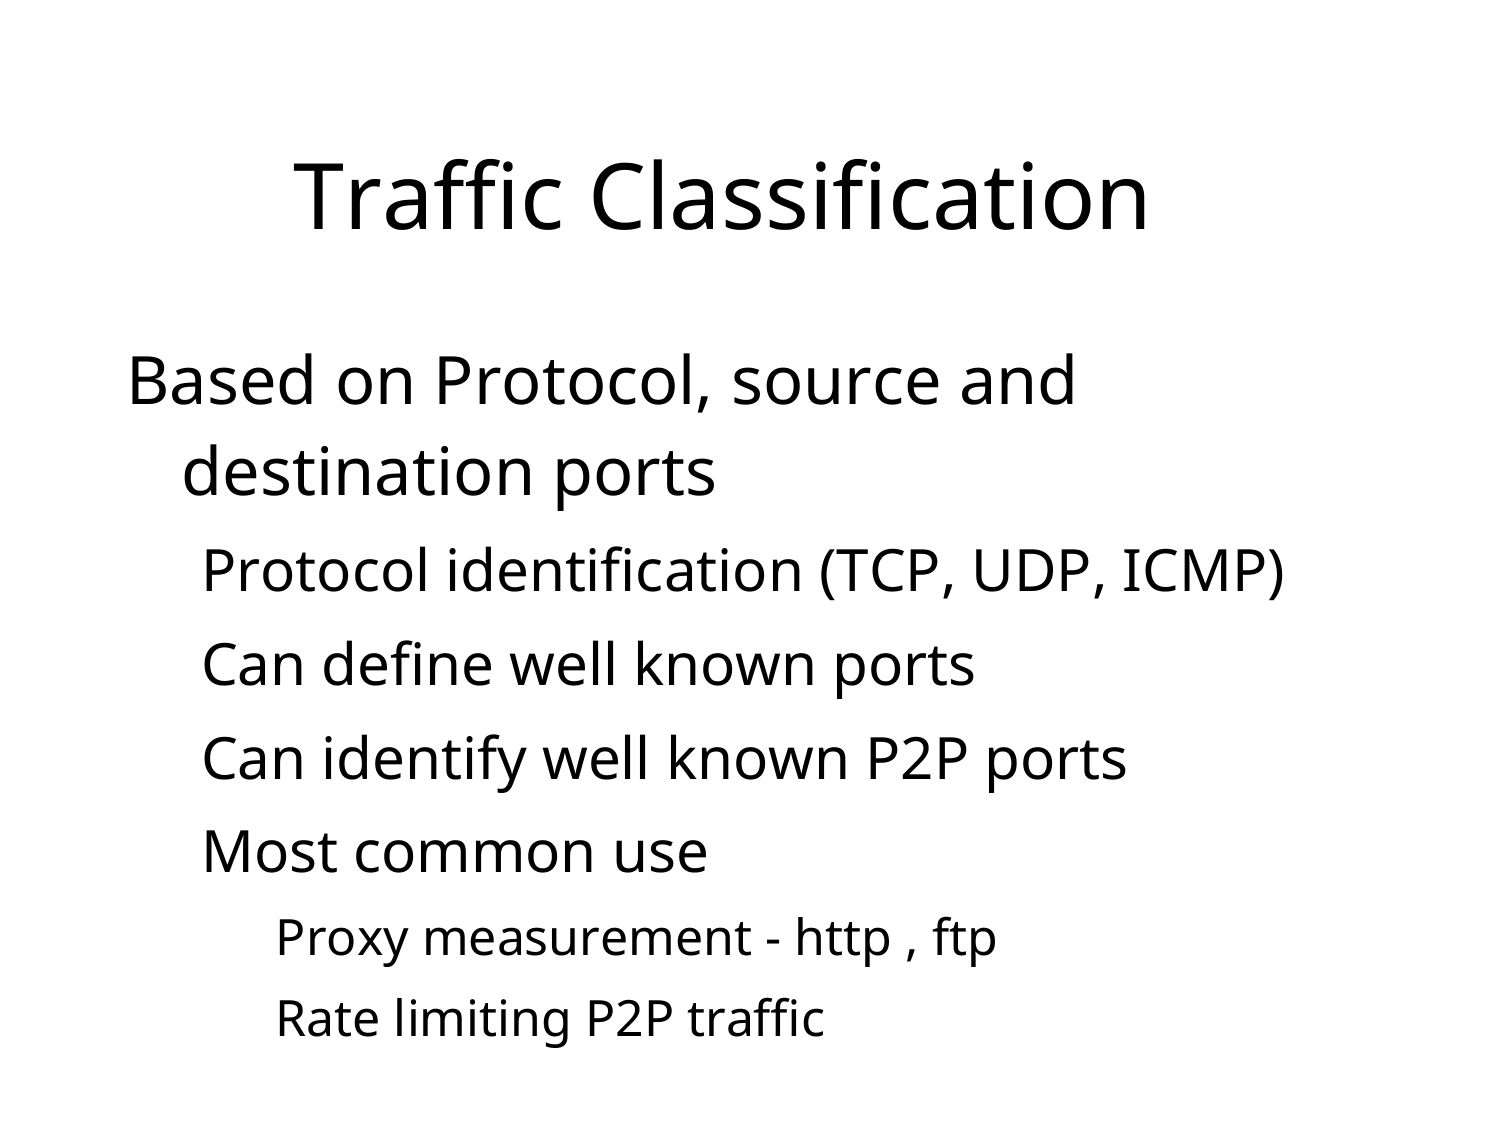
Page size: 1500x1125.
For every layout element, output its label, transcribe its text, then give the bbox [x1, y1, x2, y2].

title Traffic Classification [112, 62, 1388, 324]
list Based on Protocol, source and destination ports Protocol identification (TCP, UDP, ICMP)‏ Can define well known ports Can identify well known P2P ports Most common use Proxy measurement - http , ftp Rate limiting P2P traffic [112, 324, 1388, 1011]
